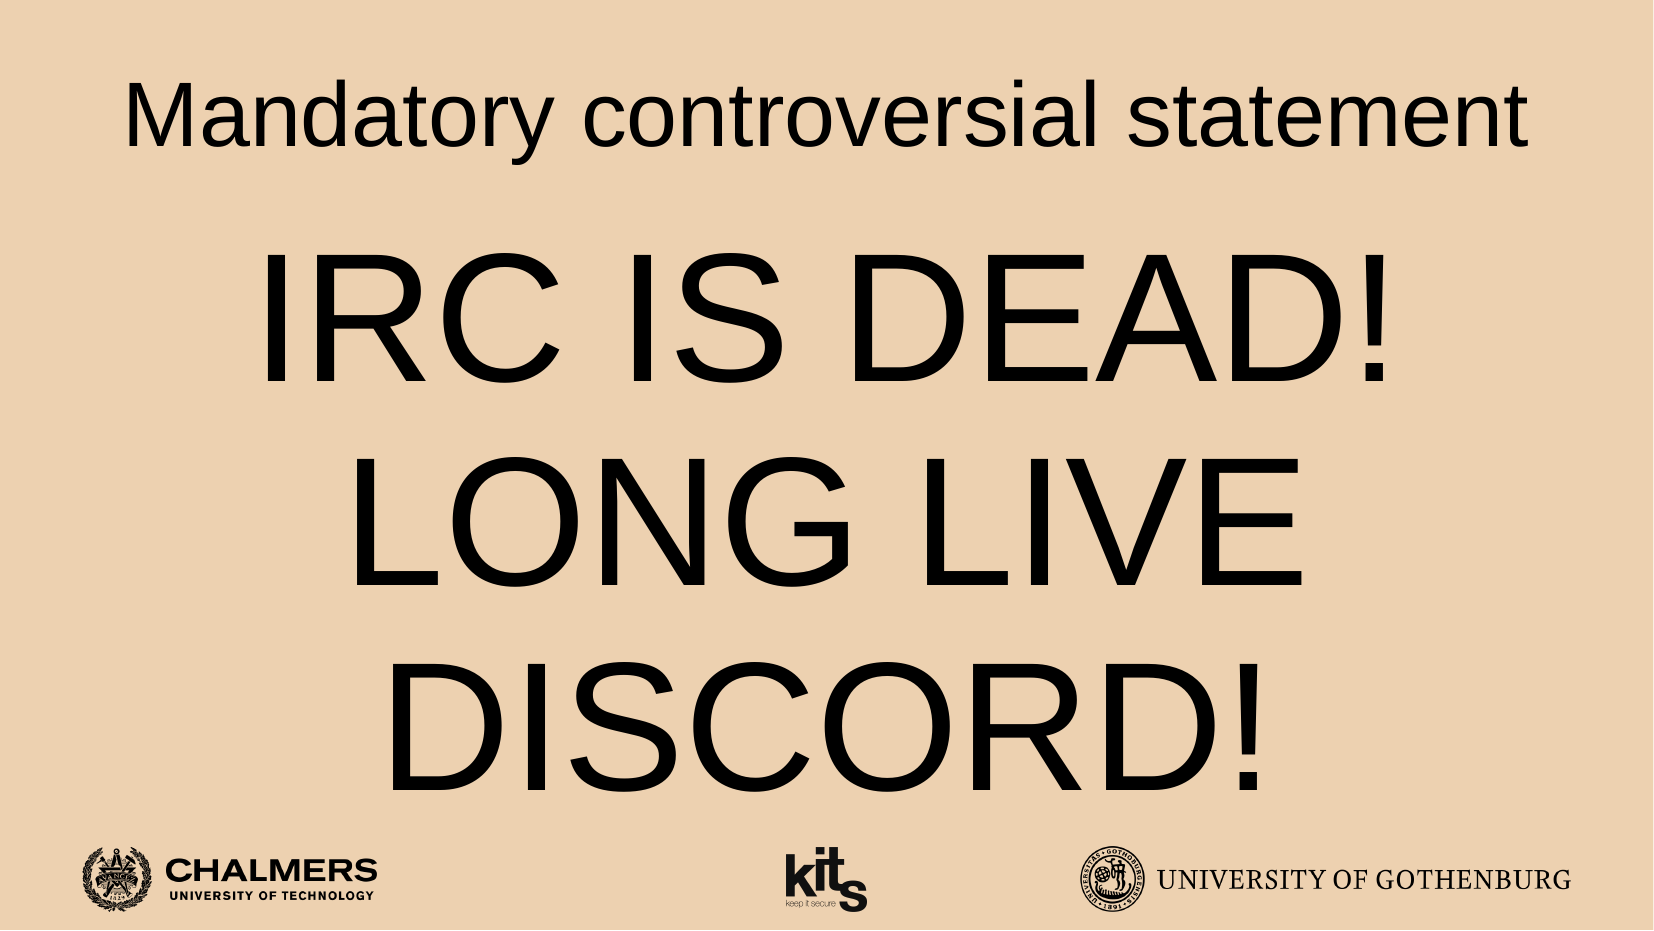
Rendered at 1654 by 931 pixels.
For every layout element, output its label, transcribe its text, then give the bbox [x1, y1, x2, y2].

title Mandatory controversial statement [82, 37, 1571, 193]
picture [82, 847, 377, 912]
subtitle IRC IS DEAD! LONG LIVE DISCORD! [82, 215, 1571, 830]
picture [1080, 846, 1571, 912]
picture [786, 847, 867, 912]
